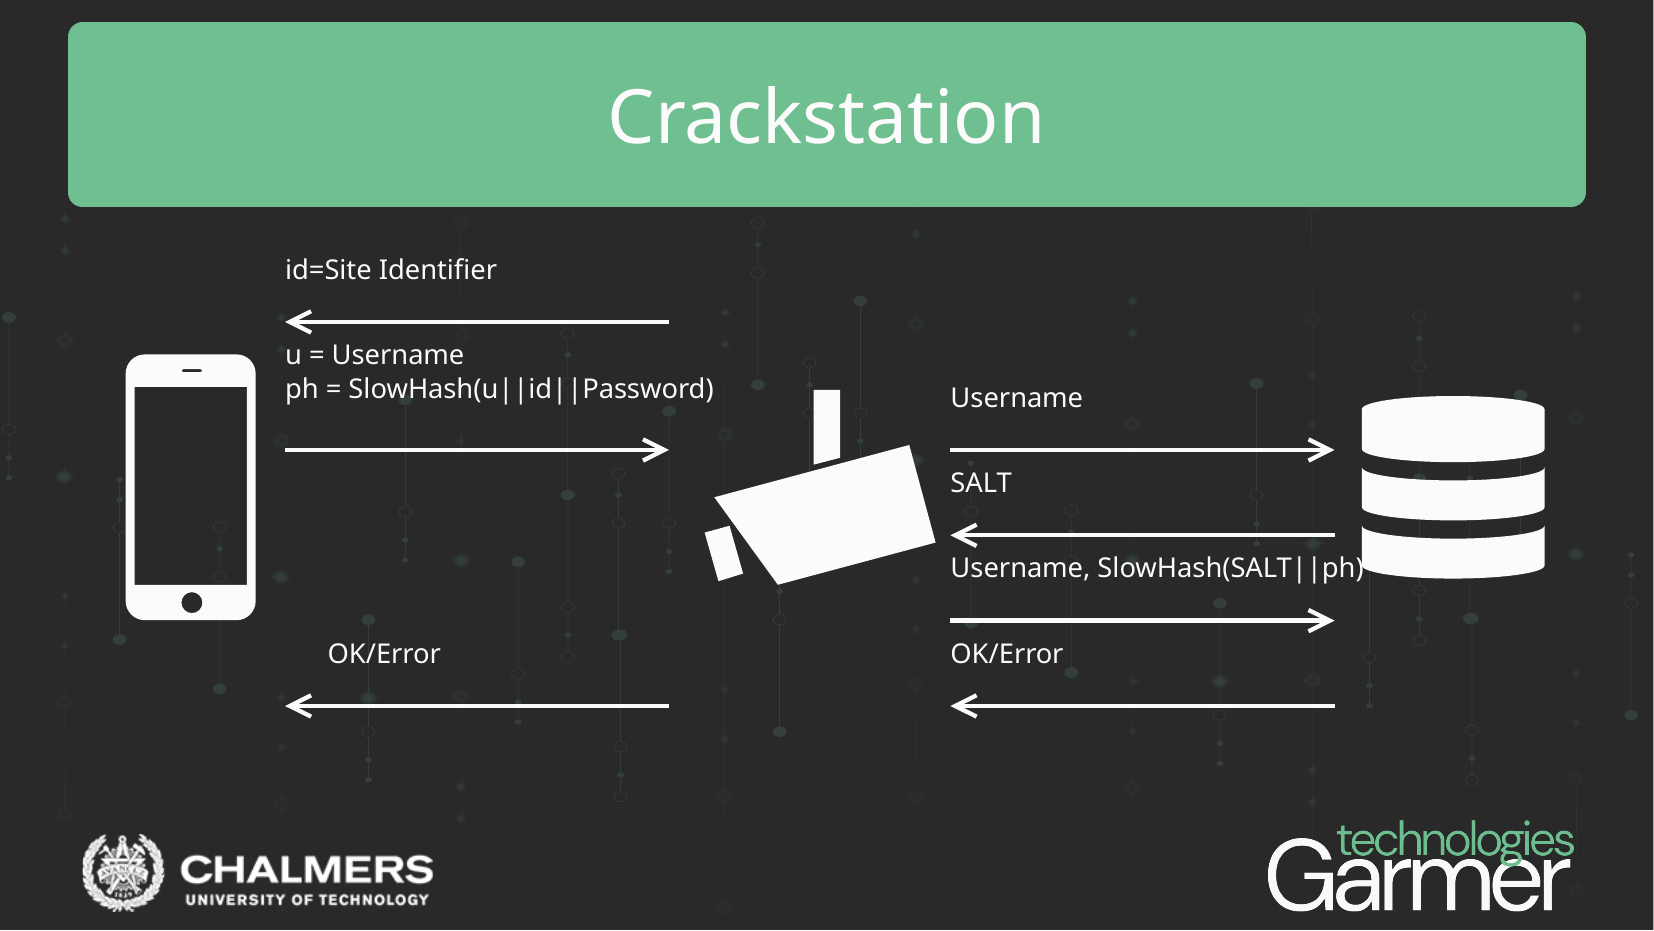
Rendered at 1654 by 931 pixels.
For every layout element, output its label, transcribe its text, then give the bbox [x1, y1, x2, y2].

picture [82, 834, 443, 912]
title Crackstation [82, 37, 1571, 193]
picture [82, 253, 1571, 722]
picture [1246, 807, 1607, 912]
